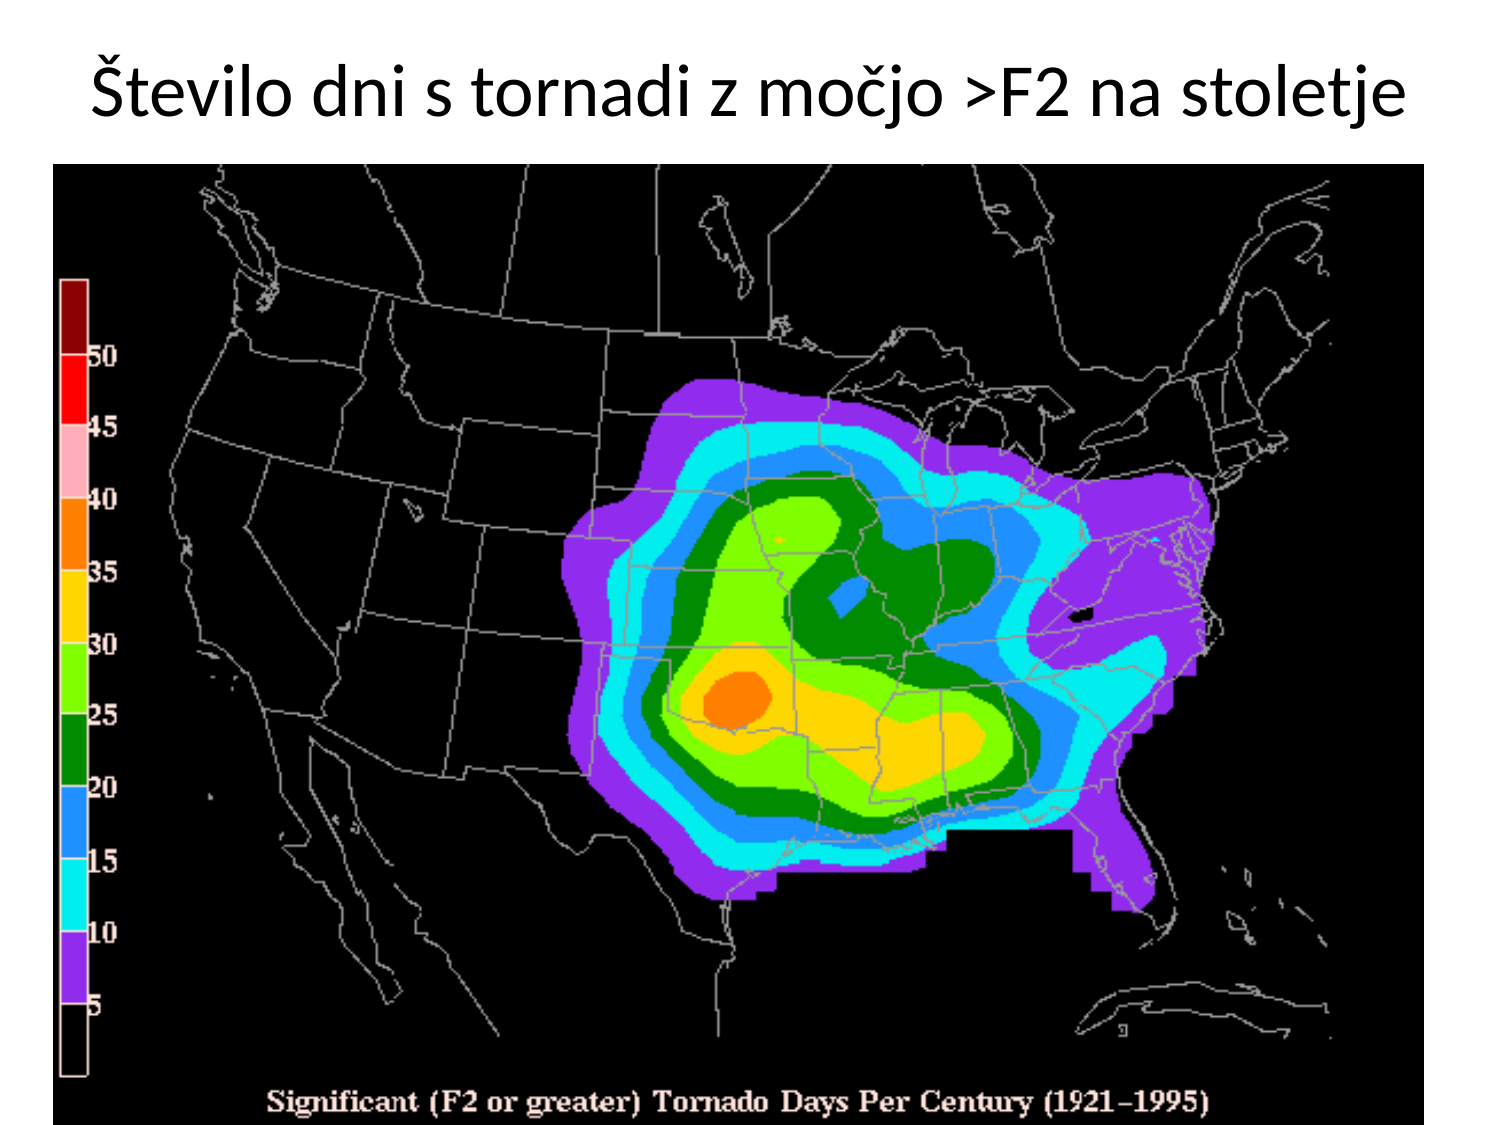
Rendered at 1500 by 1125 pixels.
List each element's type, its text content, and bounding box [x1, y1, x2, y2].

title Število dni s tornadi z močjo >F2 na stoletje [0, 0, 1500, 173]
picture [53, 164, 1424, 1125]
